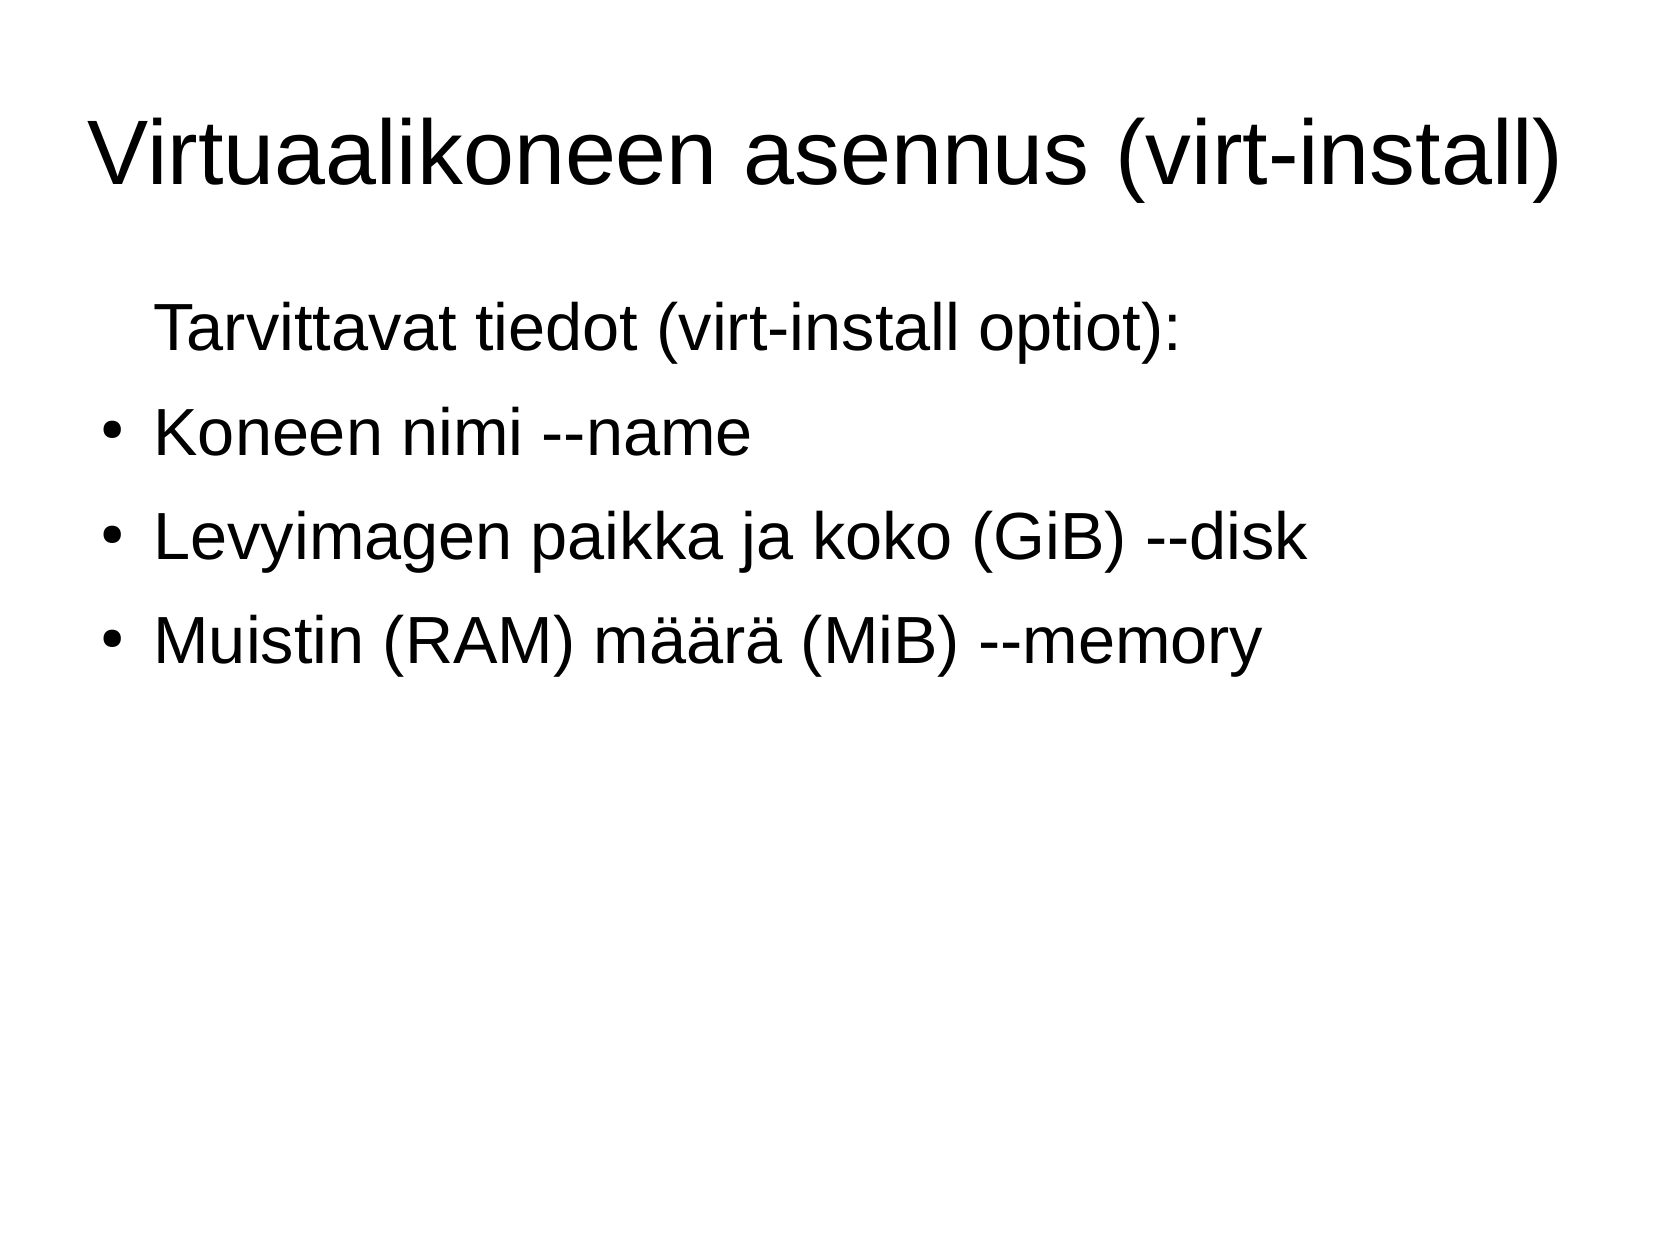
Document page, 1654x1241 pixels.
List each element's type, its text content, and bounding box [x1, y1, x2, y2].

list Tarvittavat tiedot (virt-install optiot): Koneen nimi --name Levyimagen paikka ja koko (GiB) --disk Muistin (RAM) määrä (MiB) --memory [82, 290, 1571, 1010]
title Virtuaalikoneen asennus (virt-install) [82, 49, 1571, 257]
